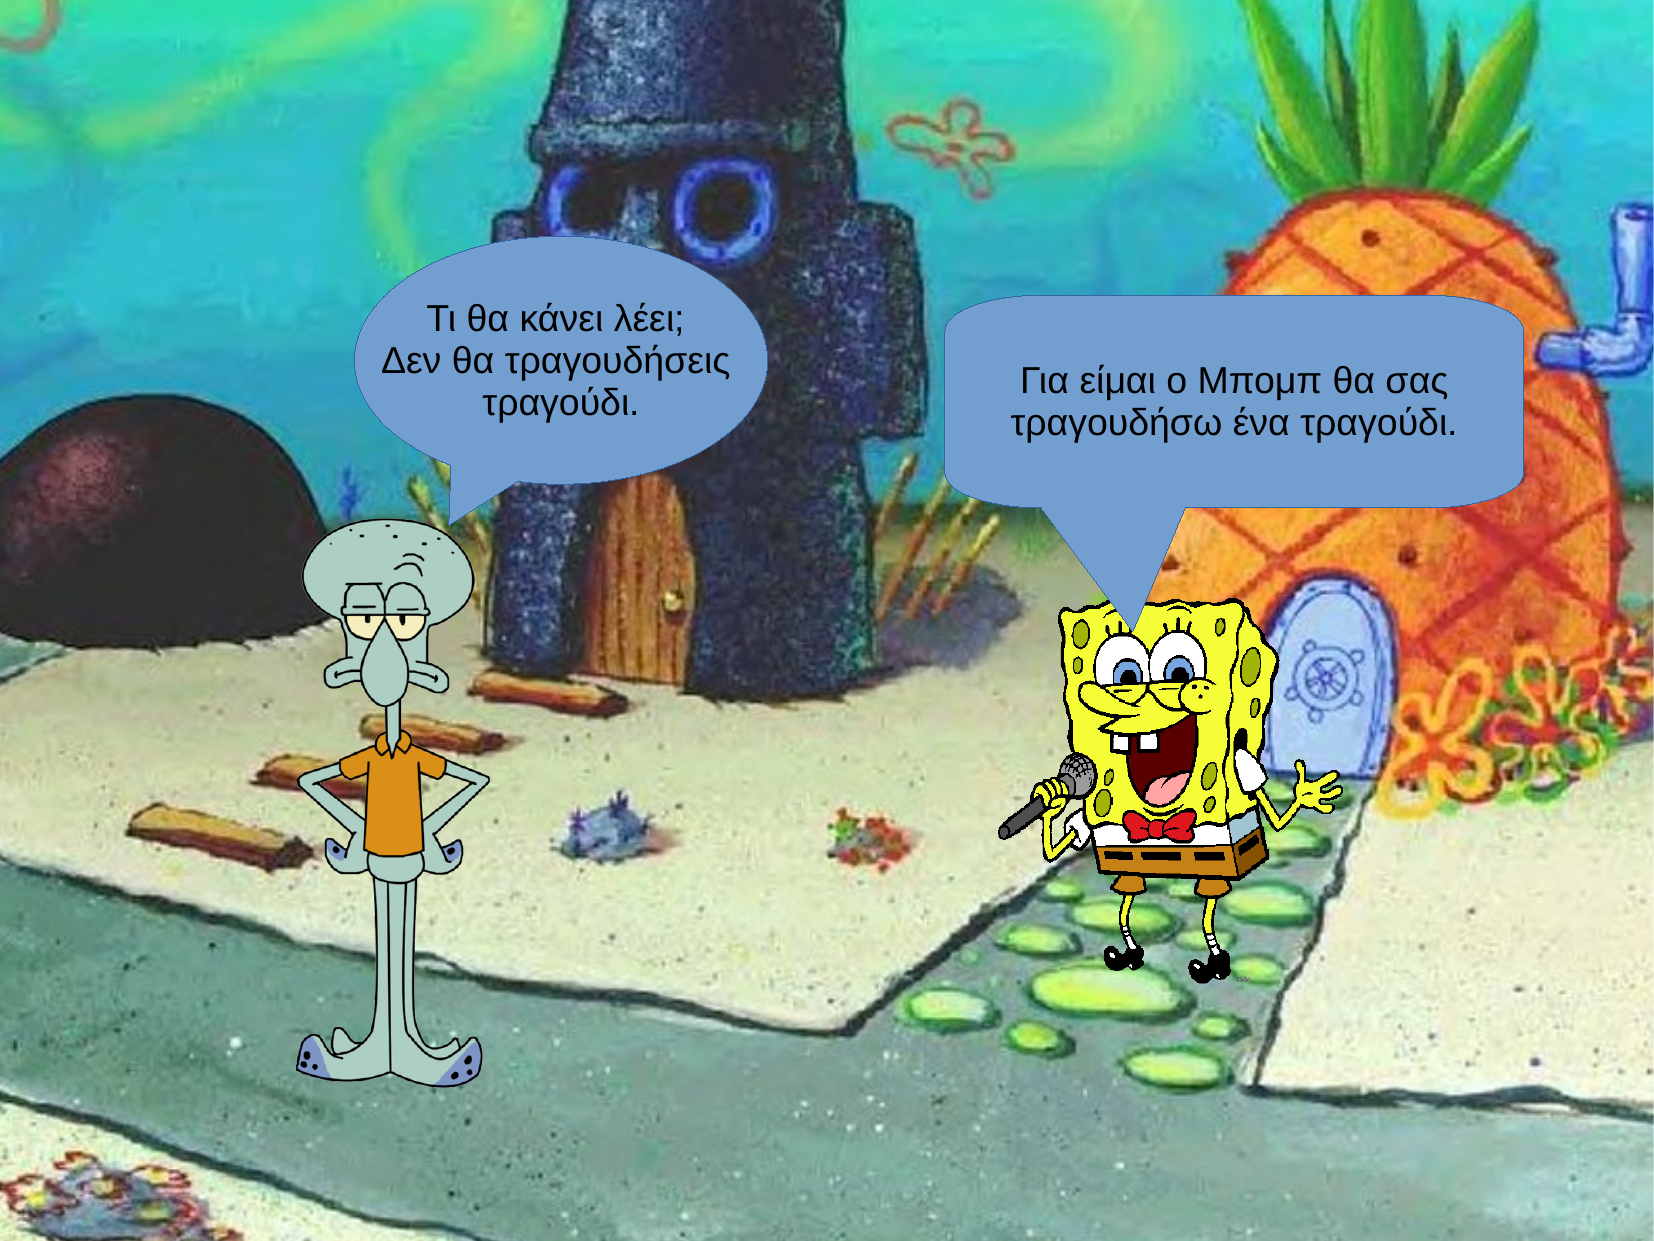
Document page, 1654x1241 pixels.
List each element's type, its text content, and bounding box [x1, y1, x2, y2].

picture [0, 0, 1654, 1241]
text_box Τι θα κάνει λέει; Δεν θα τραγουδήσεις τραγούδι. [354, 236, 768, 526]
text_box Για είμαι ο Μπομπ θα σας τραγουδήσω ένα τραγούδι. [944, 295, 1524, 632]
